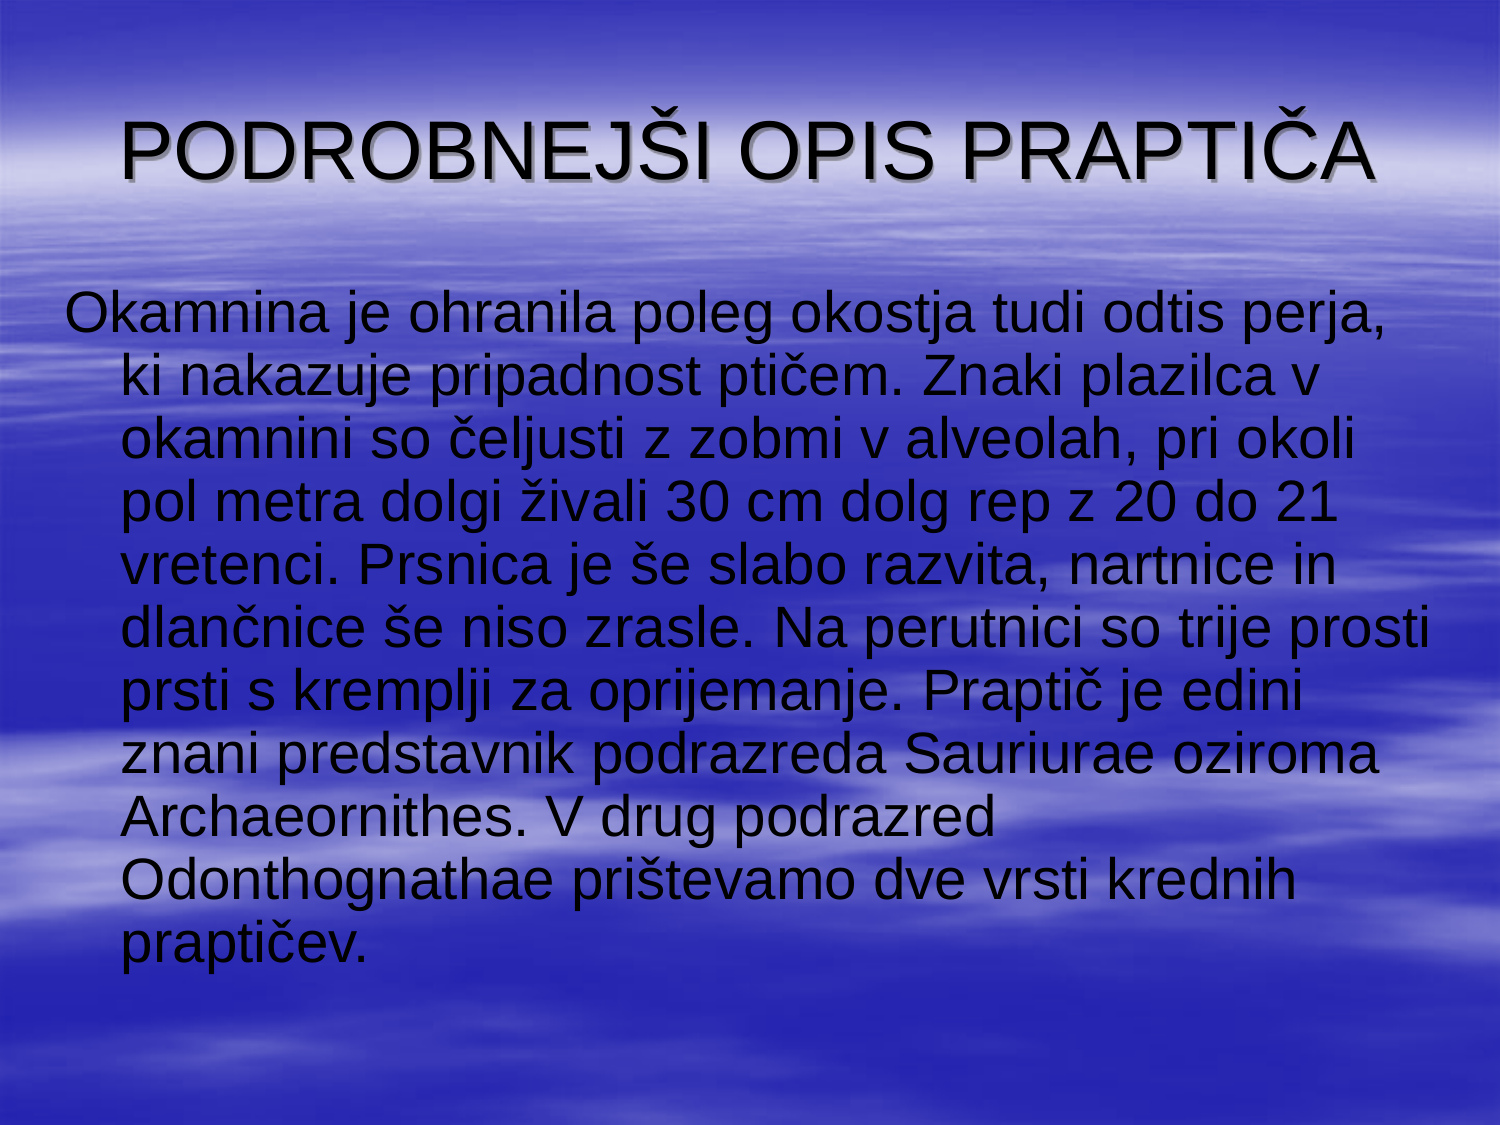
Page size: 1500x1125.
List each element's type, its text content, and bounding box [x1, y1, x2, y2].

title PODROBNEJŠI OPIS PRAPTIČA [49, 37, 1446, 255]
list Okamnina je ohranila poleg okostja tudi odtis perja, ki nakazuje pripadnost ptičem. Znaki plazilca v okamnini so čeljusti z zobmi v alveolah, pri okoli pol metra dolgi živali 30 cm dolg rep z 20 do 21 vretenci. Prsnica je še slabo razvita, nartnice in dlančnice še niso zrasle. Na perutnici so trije prosti prsti s kremplji za oprijemanje. Praptič je edini znani predstavnik podrazreda Sauriurae oziroma Archaeornithes. V drug podrazred Odonthognathae prištevamo dve vrsti krednih praptičev. [49, 275, 1451, 1001]
picture [0, 0, 1500, 1125]
